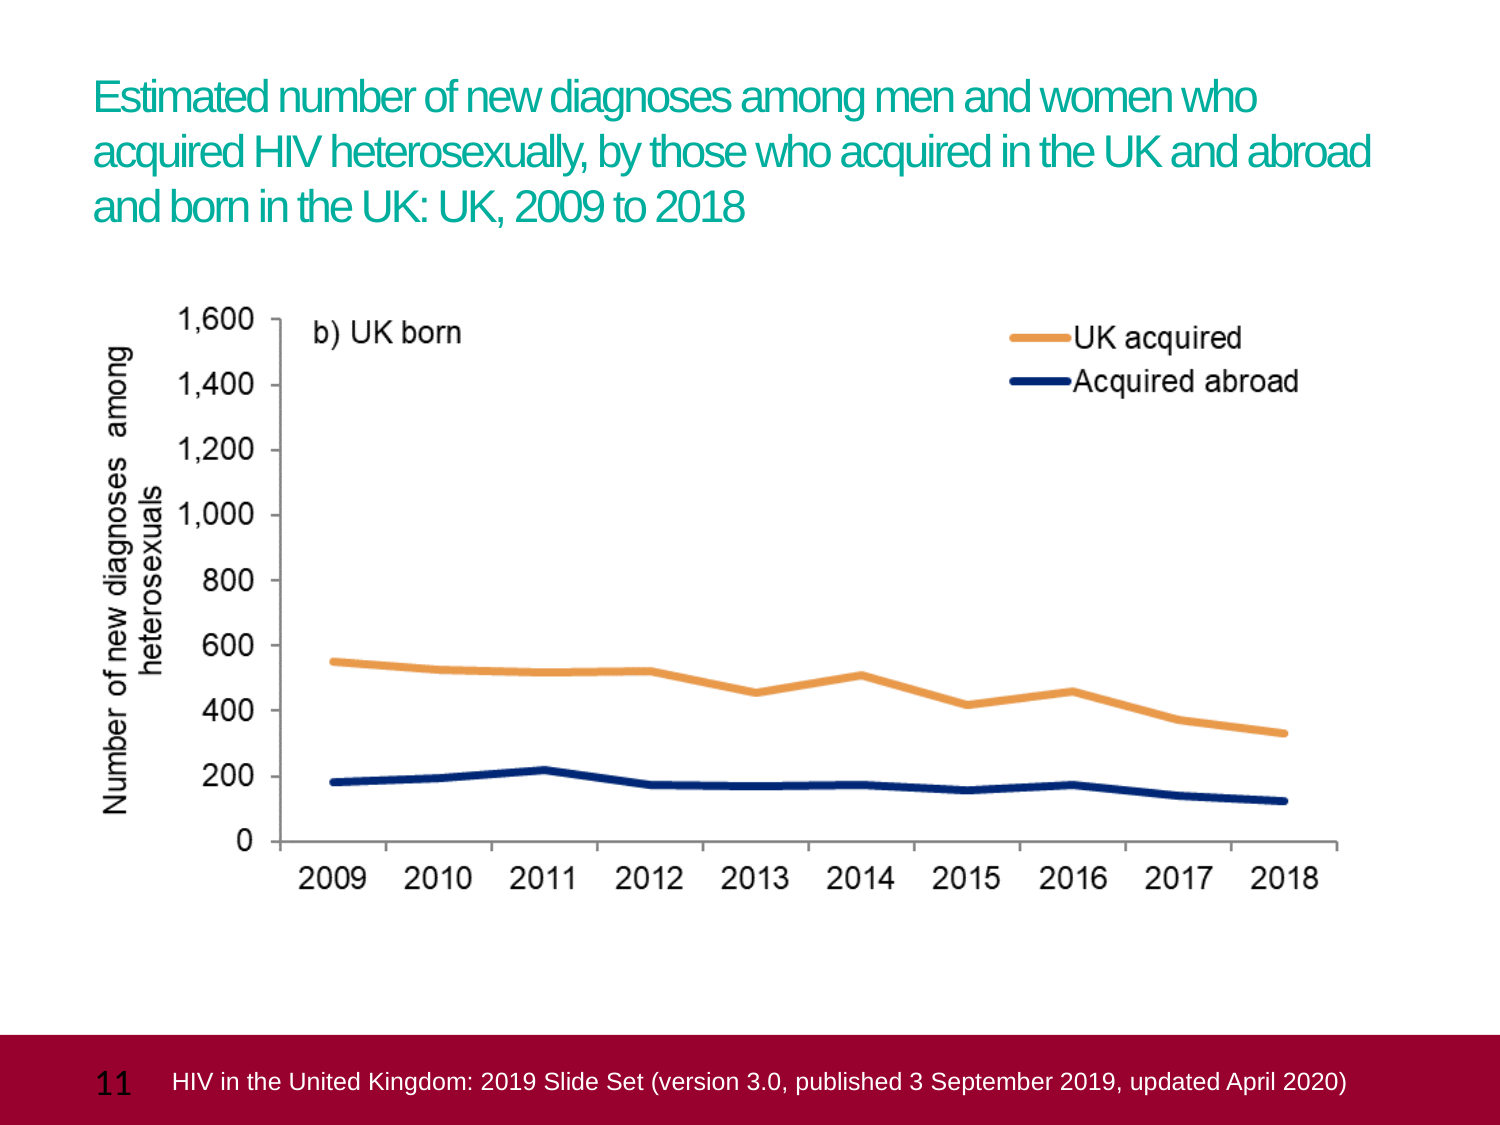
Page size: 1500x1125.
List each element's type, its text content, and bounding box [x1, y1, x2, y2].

text_box HIV in the United Kingdom: 2019 Slide Set (version 3.0, published 3 September 2019, updated April 2020) [143, 1035, 1467, 1125]
picture [72, 292, 1371, 915]
text_box 11 [0, 1034, 1500, 1125]
title Estimated number of new diagnoses among men and women who acquired HIV heterosexually, by those who acquired in the UK and abroad and born in the UK: UK, 2009 to 2018 [92, 66, 1410, 173]
